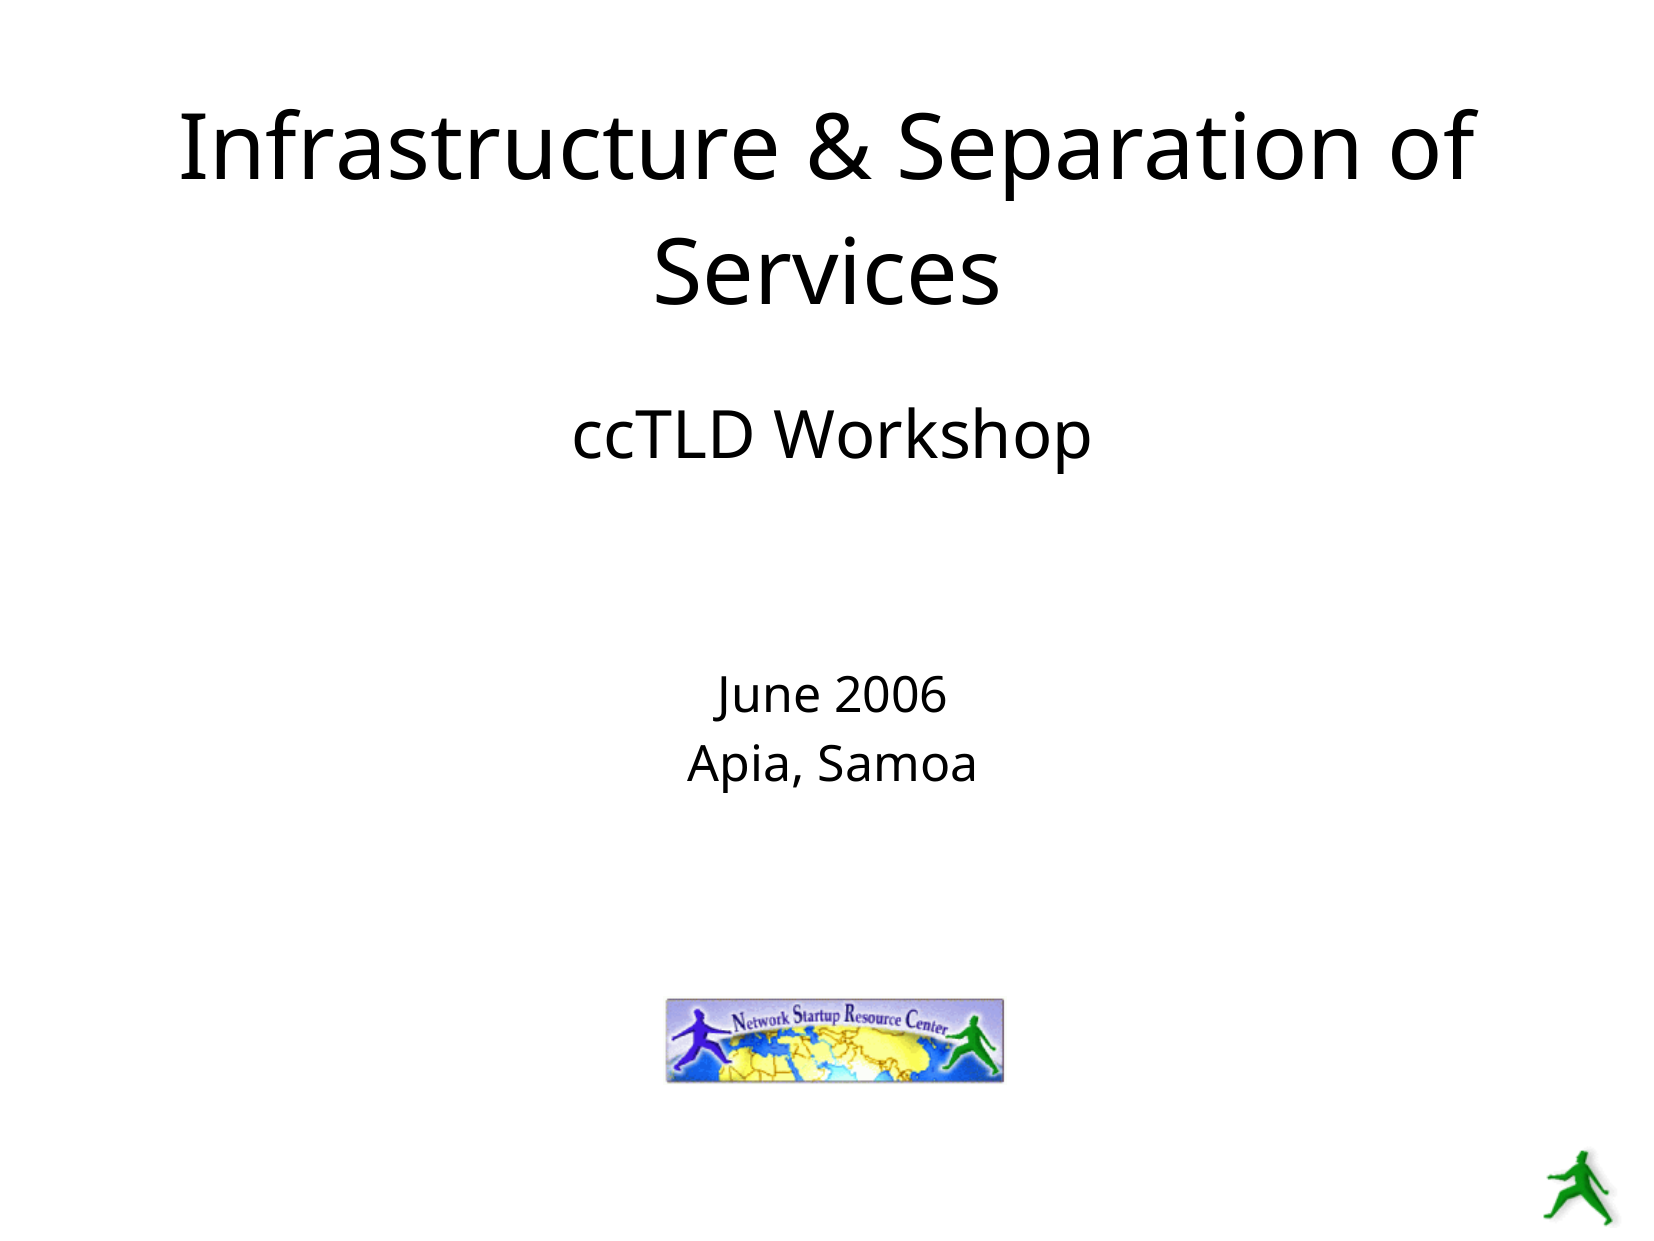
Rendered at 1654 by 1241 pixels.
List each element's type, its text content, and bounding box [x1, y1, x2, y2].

picture [1541, 1135, 1633, 1228]
title Infrastructure & Separation of Services [121, 101, 1533, 312]
picture [663, 996, 1007, 1085]
subtitle ccTLD Workshop June 2006 Apia, Samoa [109, 344, 1522, 1127]
